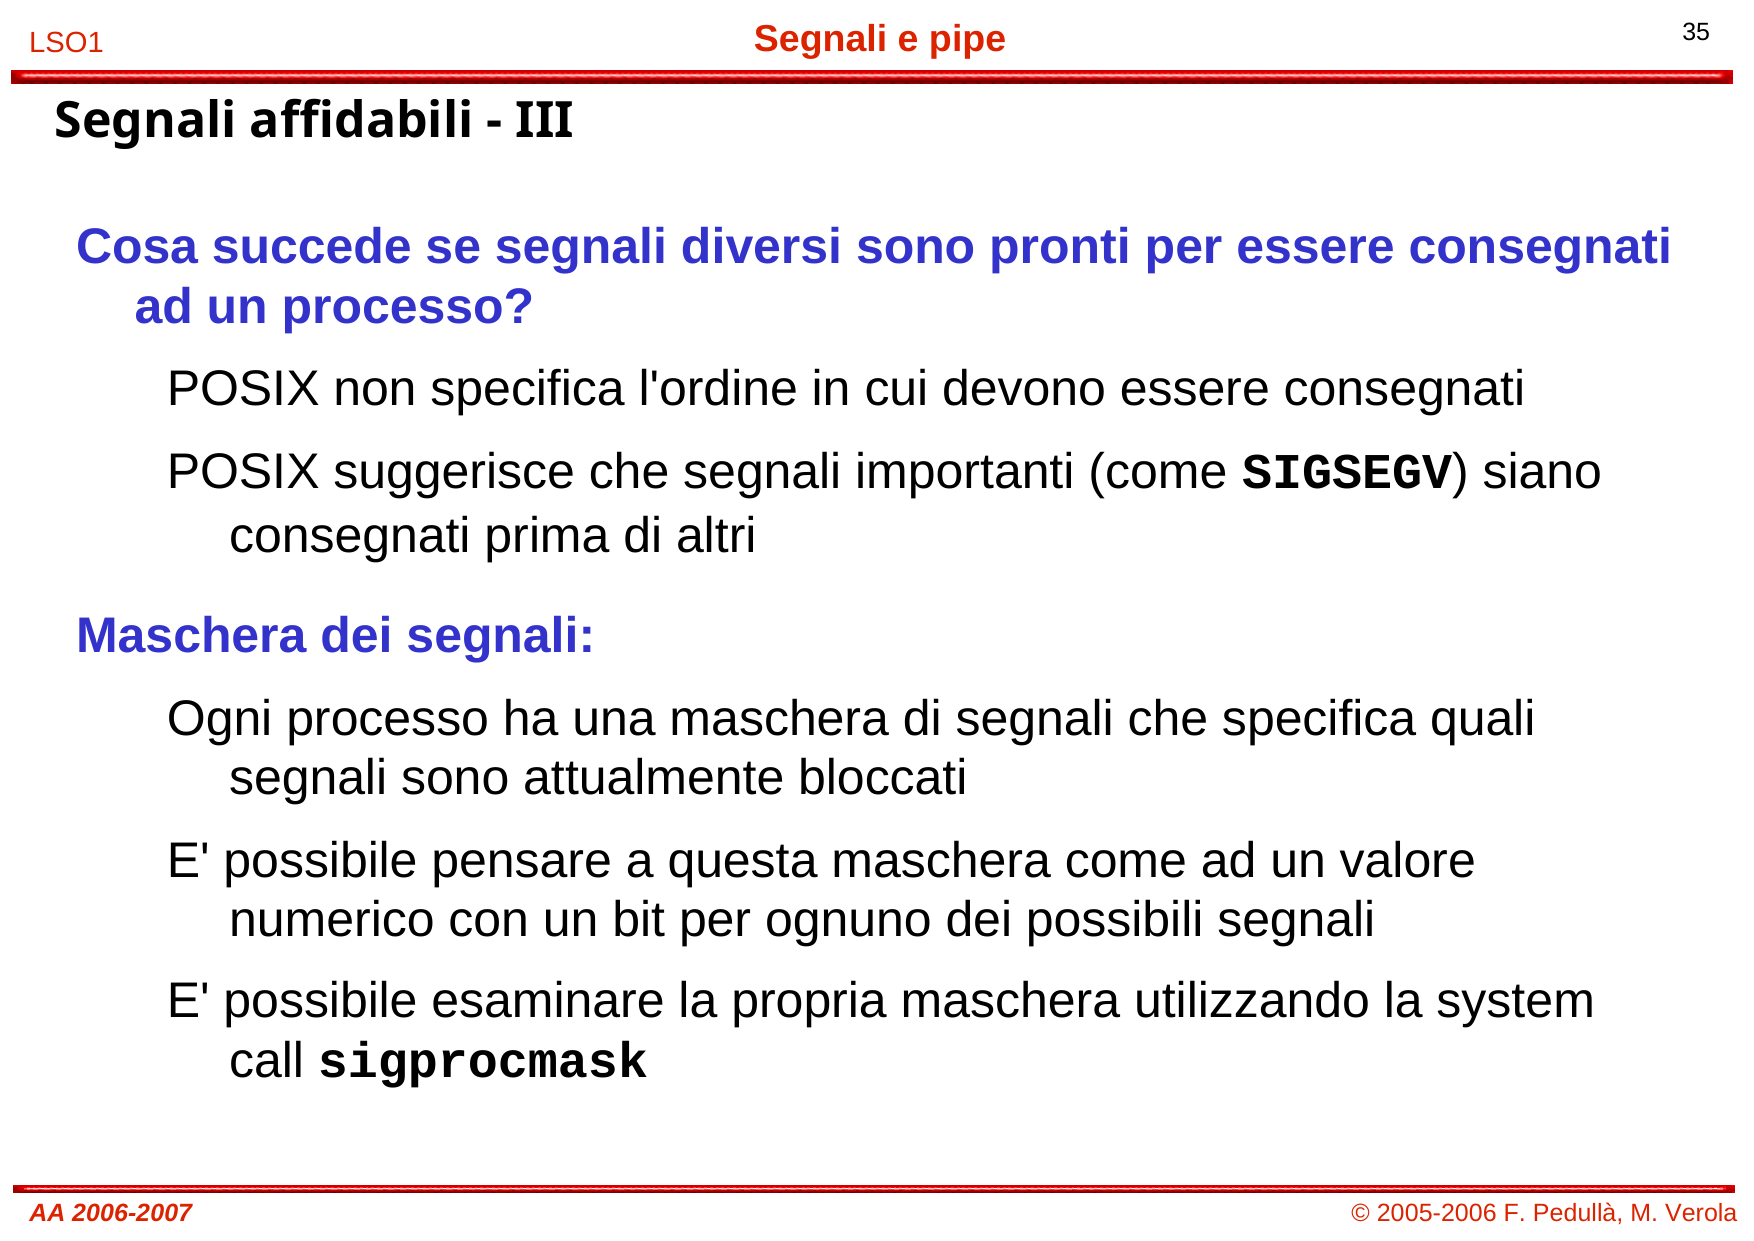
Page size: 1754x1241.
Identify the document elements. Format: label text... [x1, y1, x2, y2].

title Segnali affidabili - III [40, 72, 1714, 168]
picture [11, 70, 1733, 84]
list Cosa succede se segnali diversi sono pronti per essere consegnati ad un processo? POSIX non specifica l'ordine in cui devono essere consegnati POSIX suggerisce che segnali importanti (come SIGSEGV) siano consegnati prima di altri Maschera dei segnali: Ogni processo ha una maschera di segnali che specifica quali segnali sono attualmente bloccati E' possibile pensare a questa maschera come ad un valore numerico con un bit per ognuno dei possibili segnali E' possibile esaminare la propria maschera utilizzando la system call sigprocmask [58, 206, 1696, 1125]
picture [13, 1185, 1735, 1193]
